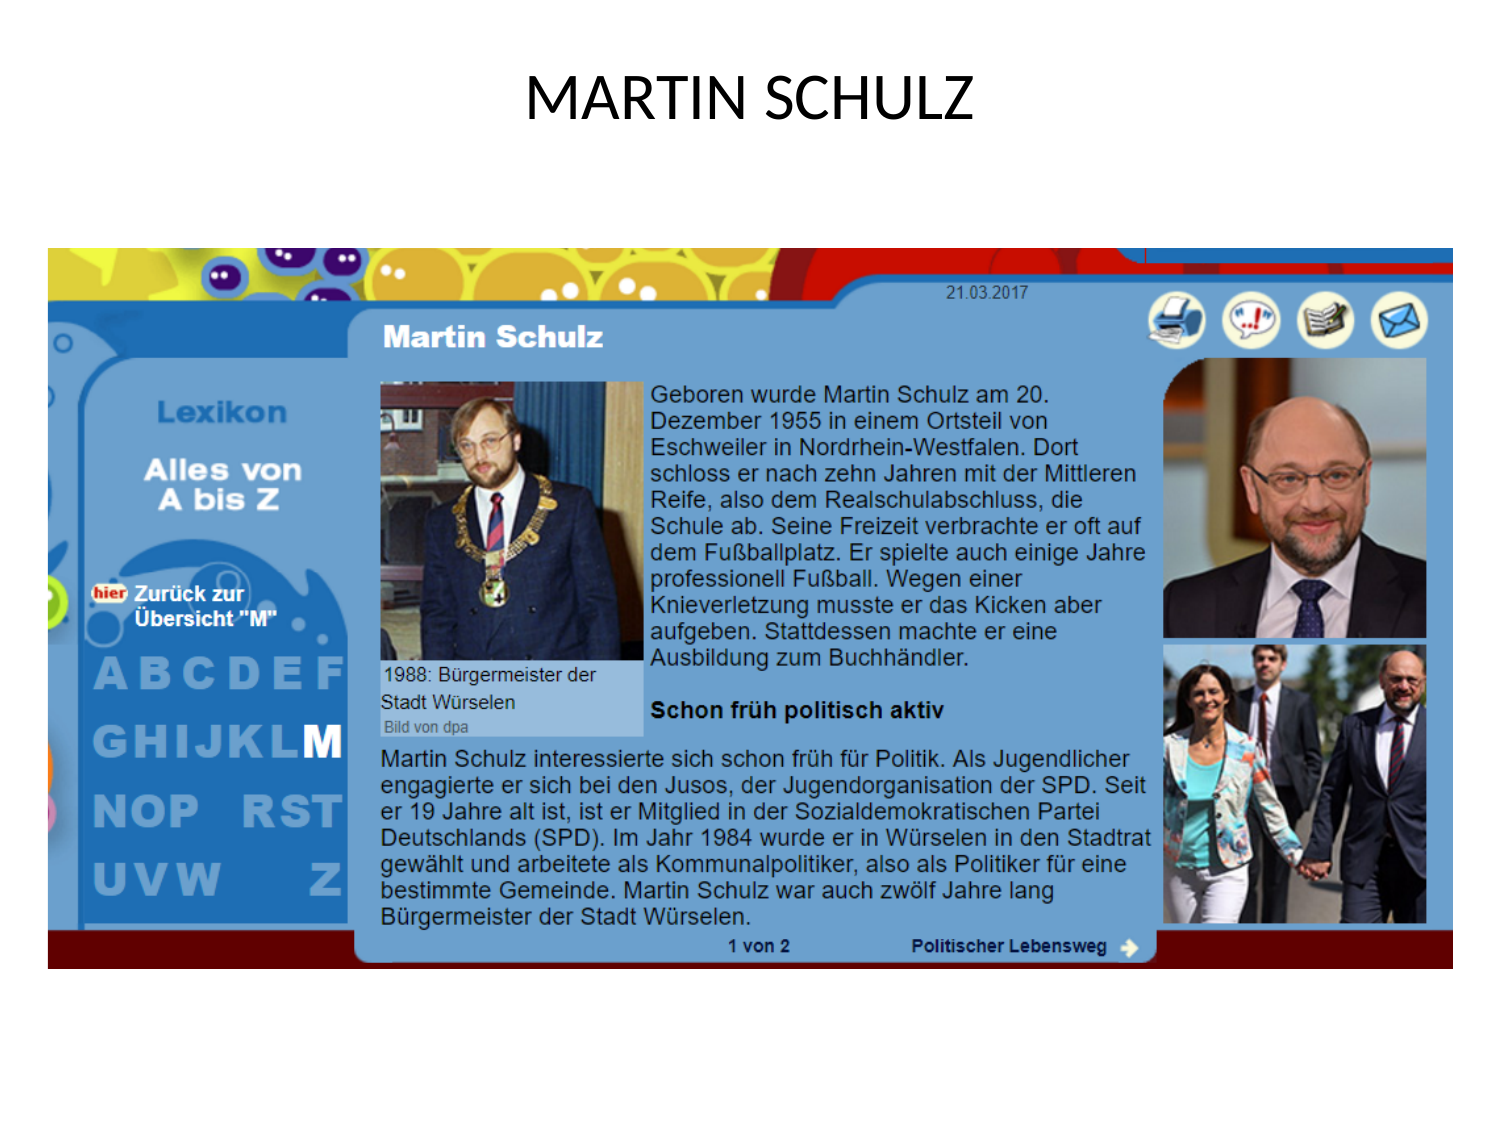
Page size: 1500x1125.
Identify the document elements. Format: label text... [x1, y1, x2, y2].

title MARTIN SCHULZ [75, 45, 1425, 141]
picture [47, 248, 1453, 969]
